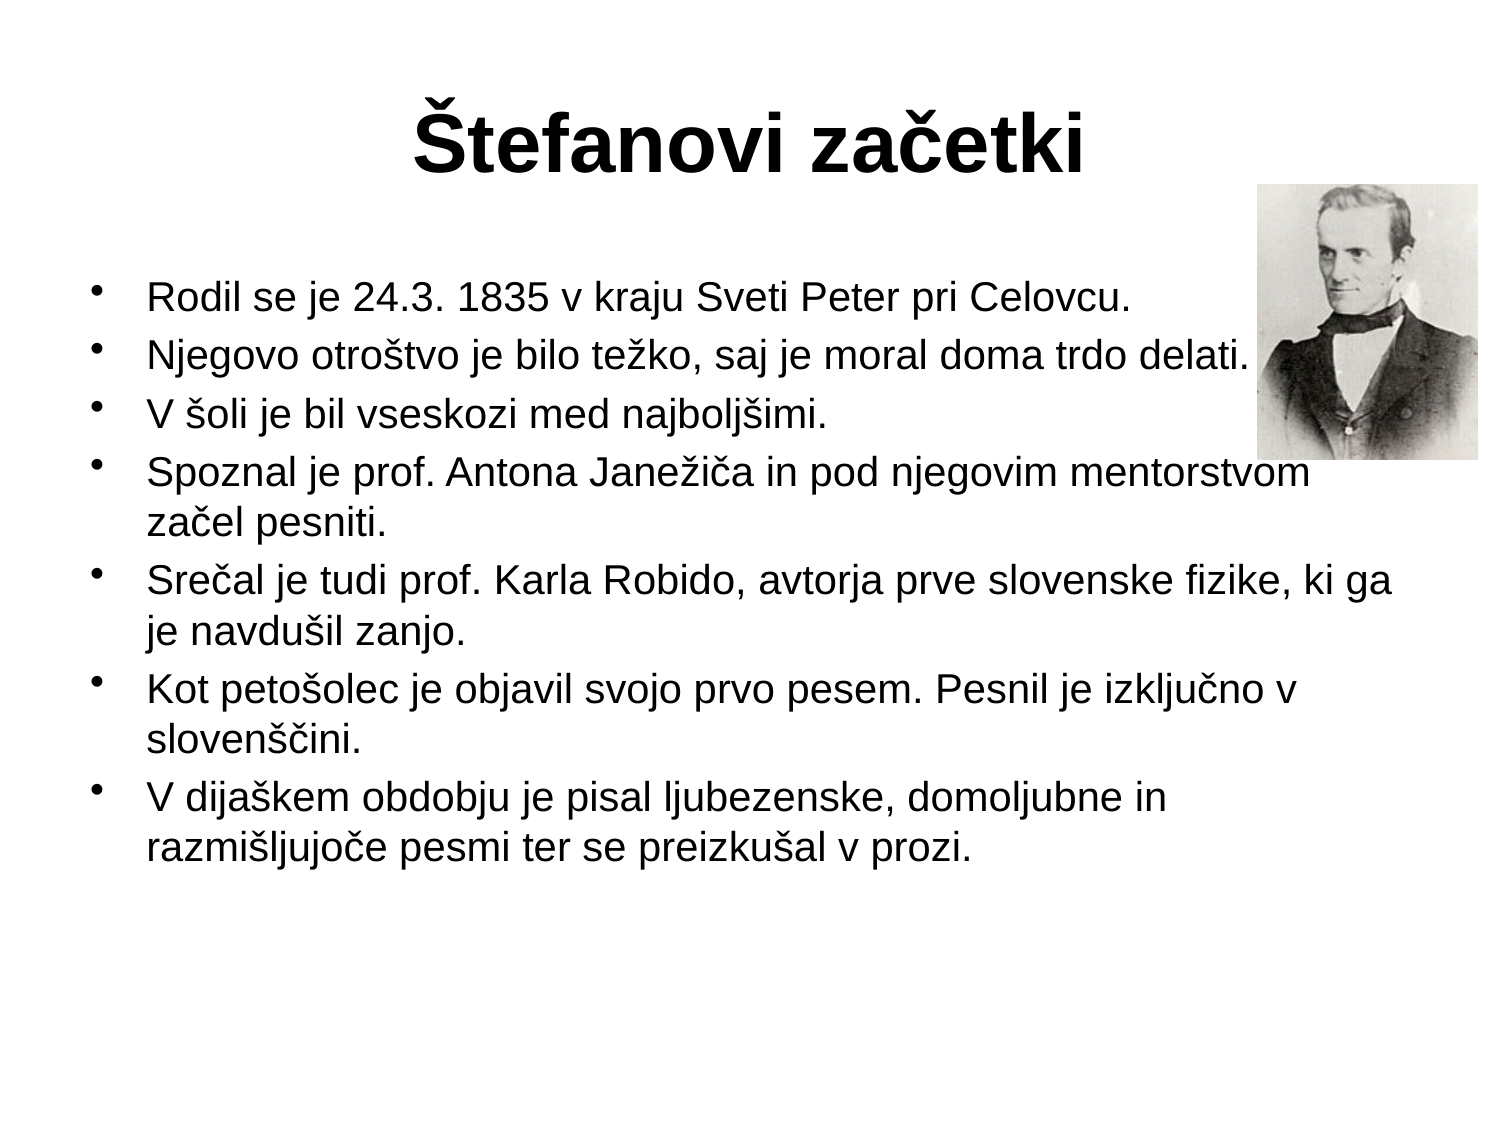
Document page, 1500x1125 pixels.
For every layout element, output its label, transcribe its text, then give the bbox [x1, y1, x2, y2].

title Štefanovi začetki [75, 45, 1425, 233]
picture [1257, 184, 1478, 460]
list Rodil se je 24.3. 1835 v kraju Sveti Peter pri Celovcu. Njegovo otroštvo je bilo težko, saj je moral doma trdo delati. V šoli je bil vseskozi med najboljšimi. Spoznal je prof. Antona Janežiča in pod njegovim mentorstvom začel pesniti. Srečal je tudi prof. Karla Robido, avtorja prve slovenske fizike, ki ga je navdušil zanjo. Kot petošolec je objavil svojo prvo pesem. Pesnil je izključno v slovenščini. V dijaškem obdobju je pisal ljubezenske, domoljubne in razmišljujoče pesmi ter se preizkušal v prozi. [75, 262, 1425, 1005]
